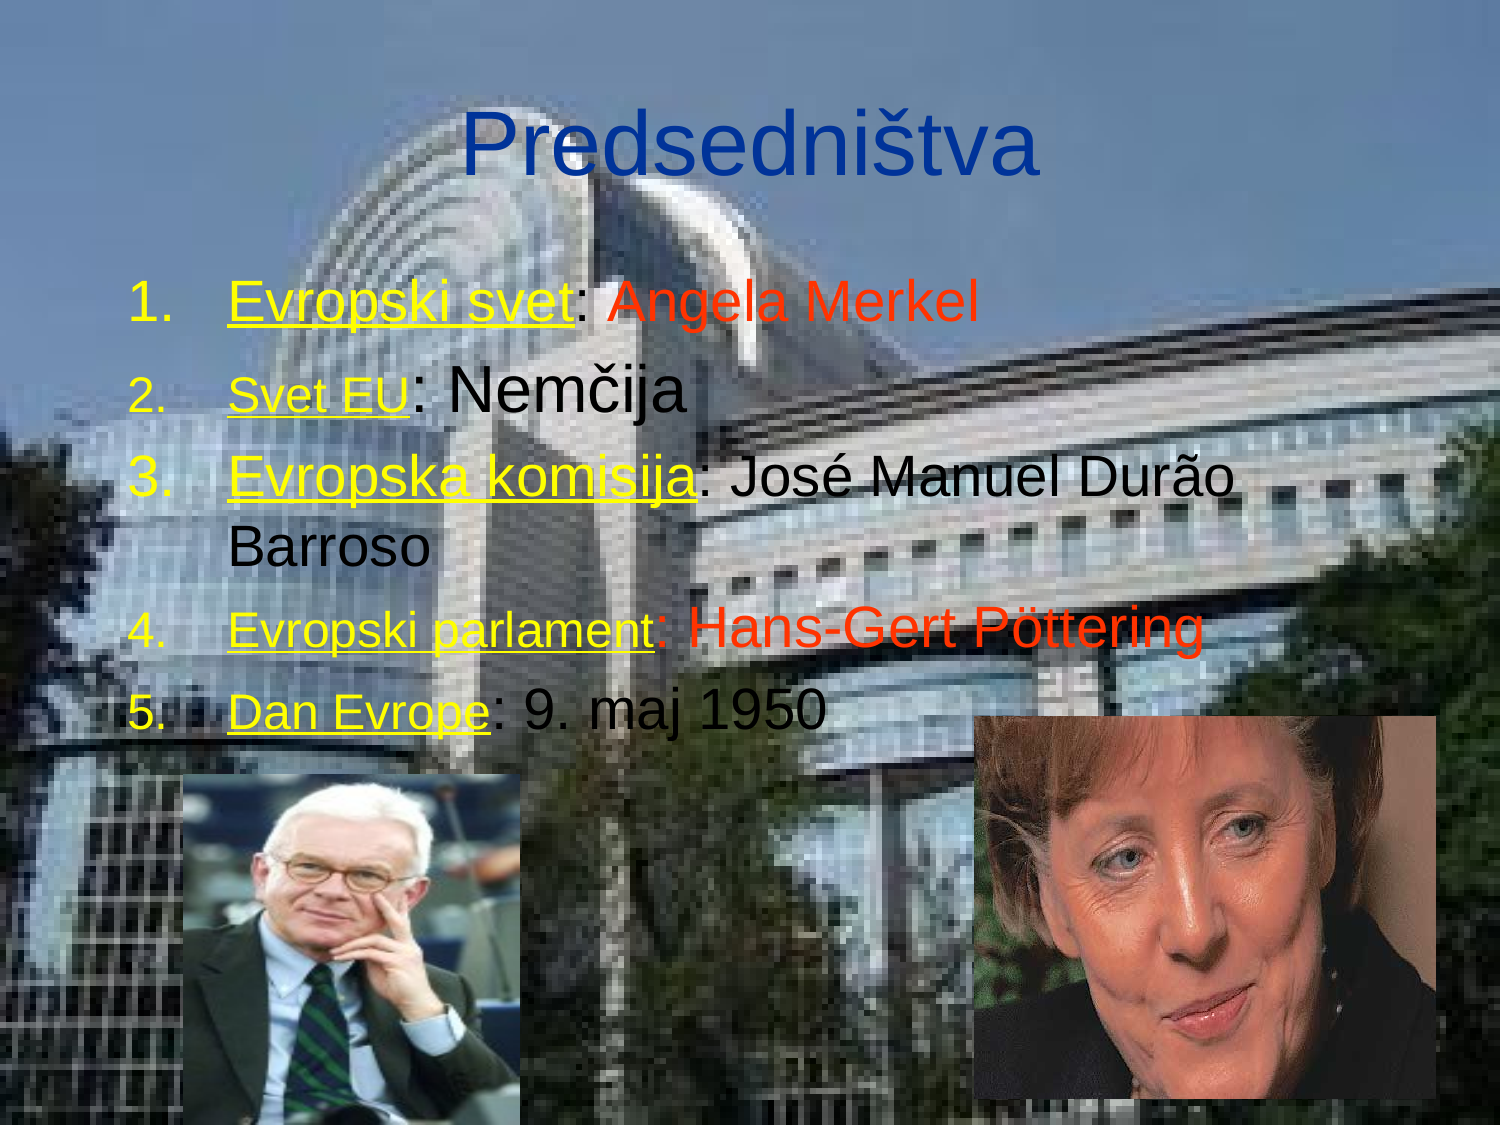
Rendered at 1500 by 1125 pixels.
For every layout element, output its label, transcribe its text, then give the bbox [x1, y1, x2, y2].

picture [0, 0, 1500, 1125]
title Predsedništva [75, 45, 1425, 233]
list Evropski svet: Angela Merkel Svet EU: Nemčija Evropska komisija: José Manuel Durão Barroso Evropski parlament: Hans-Gert Pöttering Dan Evrope: 9. maj 1950 [112, 255, 1463, 965]
